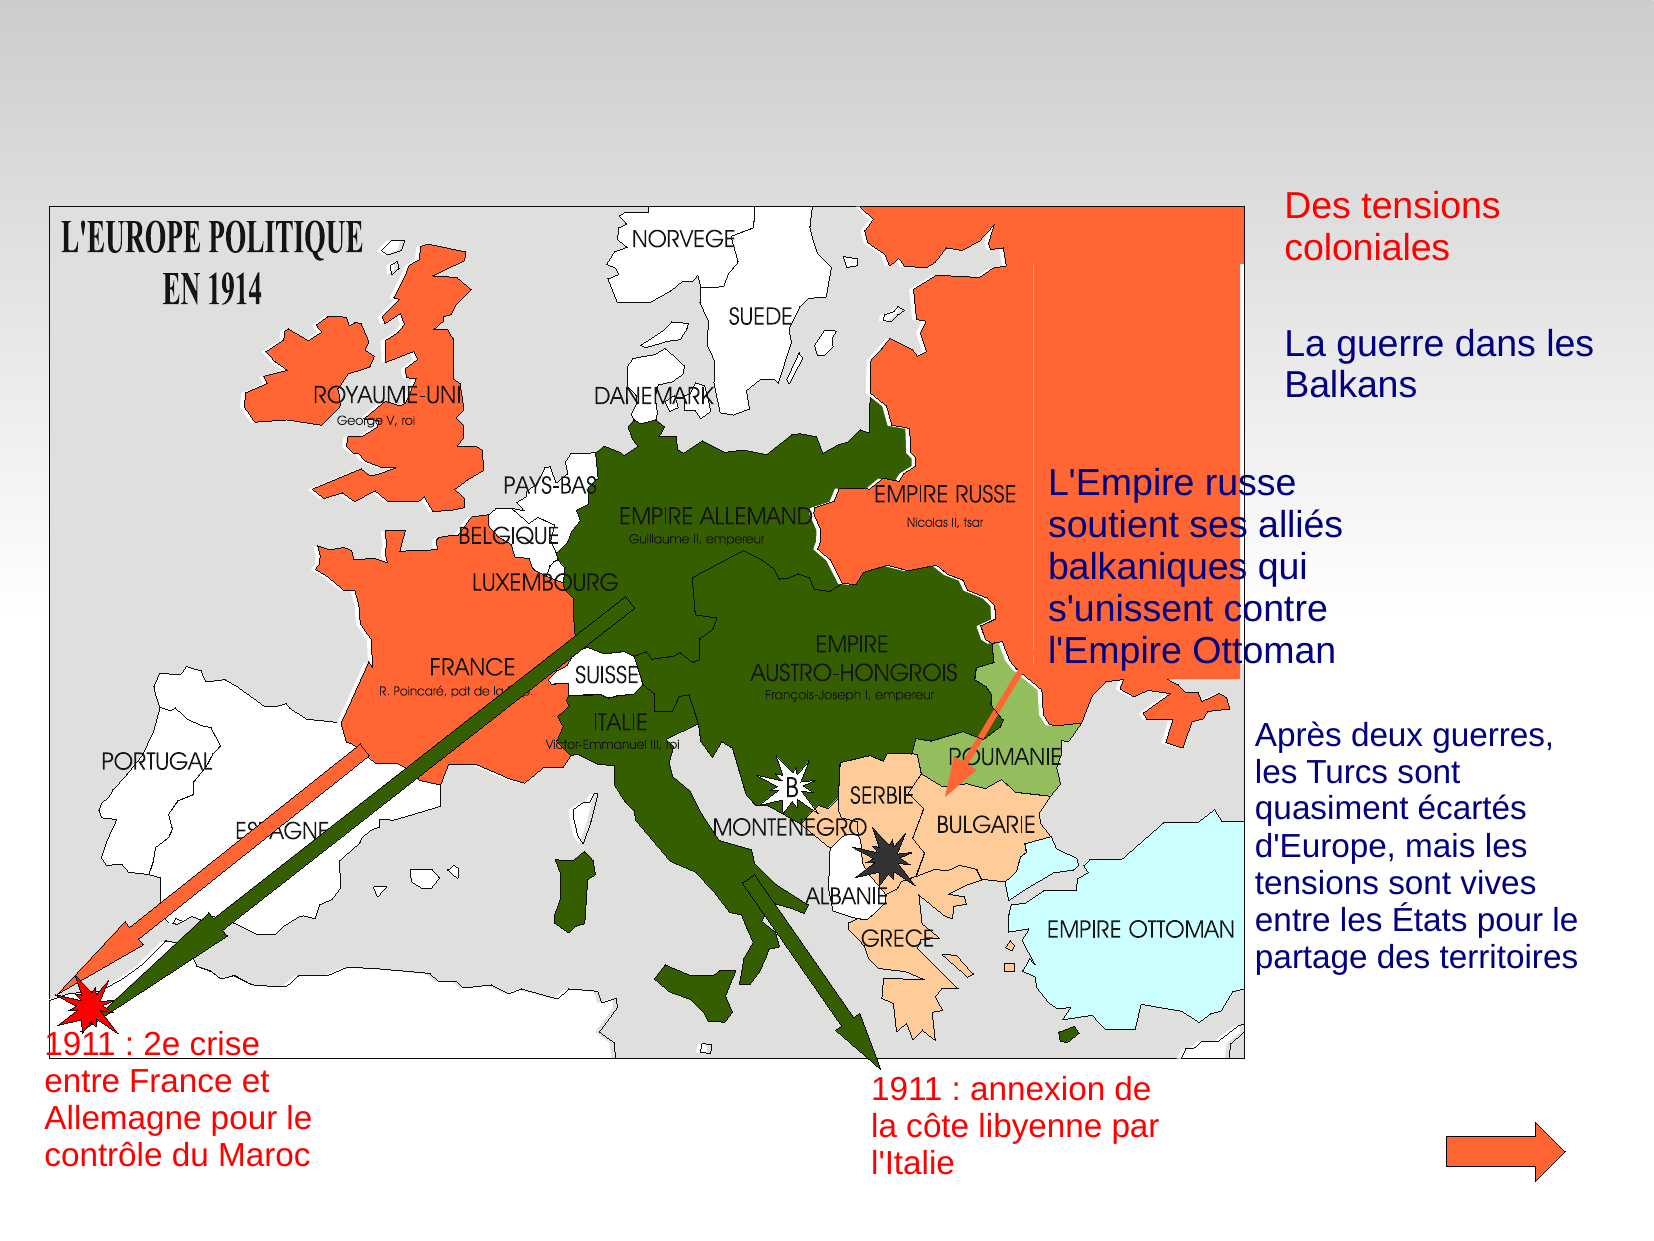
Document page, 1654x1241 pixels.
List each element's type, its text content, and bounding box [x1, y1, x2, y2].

text_box [1446, 1122, 1566, 1182]
text_box Après deux guerres, les Turcs sont quasiment écartés d'Europe, mais les tensions sont vives entre les États pour le partage des territoires [1240, 708, 1595, 1004]
text_box La guerre dans les Balkans [1269, 314, 1625, 414]
text_box 1911 : annexion de la côte libyenne par l'Italie [856, 1062, 1182, 1189]
text_box [44, 206, 1245, 1062]
text_box 1911 : 2e crise entre France et Allemagne pour le contrôle du Maroc [29, 1018, 355, 1182]
text_box L'Empire russe soutient ses alliés balkaniques qui s'unissent contre l'Empire Ottoman [1033, 454, 1388, 680]
text_box Des tensions coloniales [1269, 177, 1625, 276]
